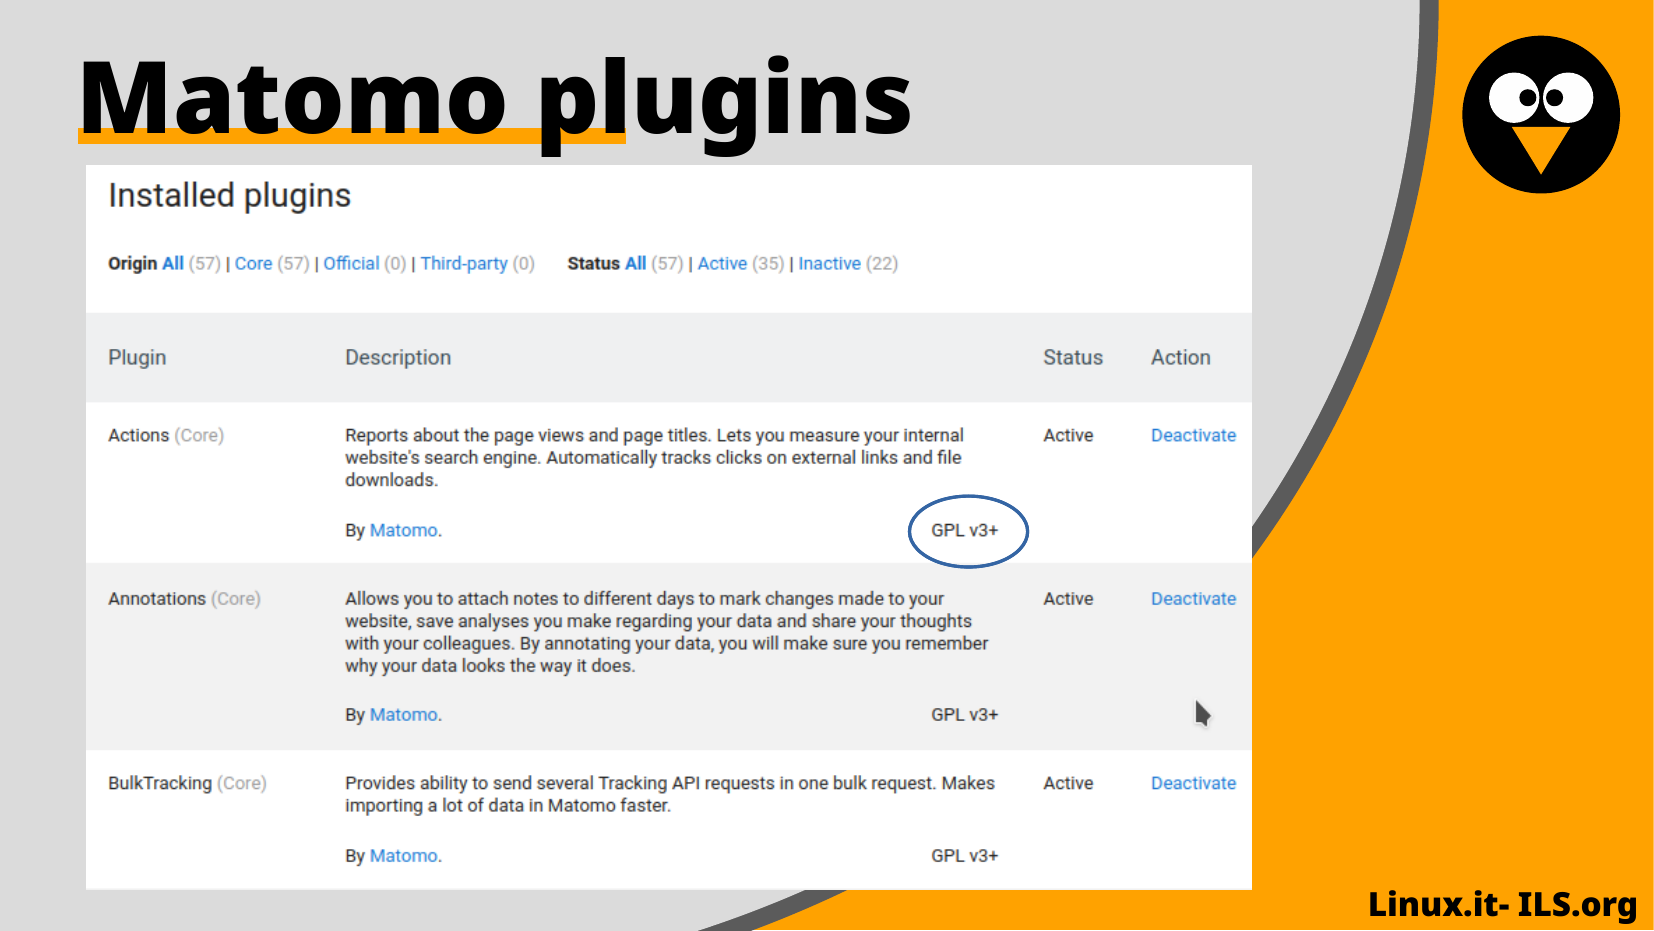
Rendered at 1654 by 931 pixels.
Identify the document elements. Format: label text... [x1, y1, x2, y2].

title Matomo plugins [76, 0, 1347, 209]
picture [86, 165, 1252, 891]
text_box Linux.it- ILS.org [1346, 874, 1654, 927]
